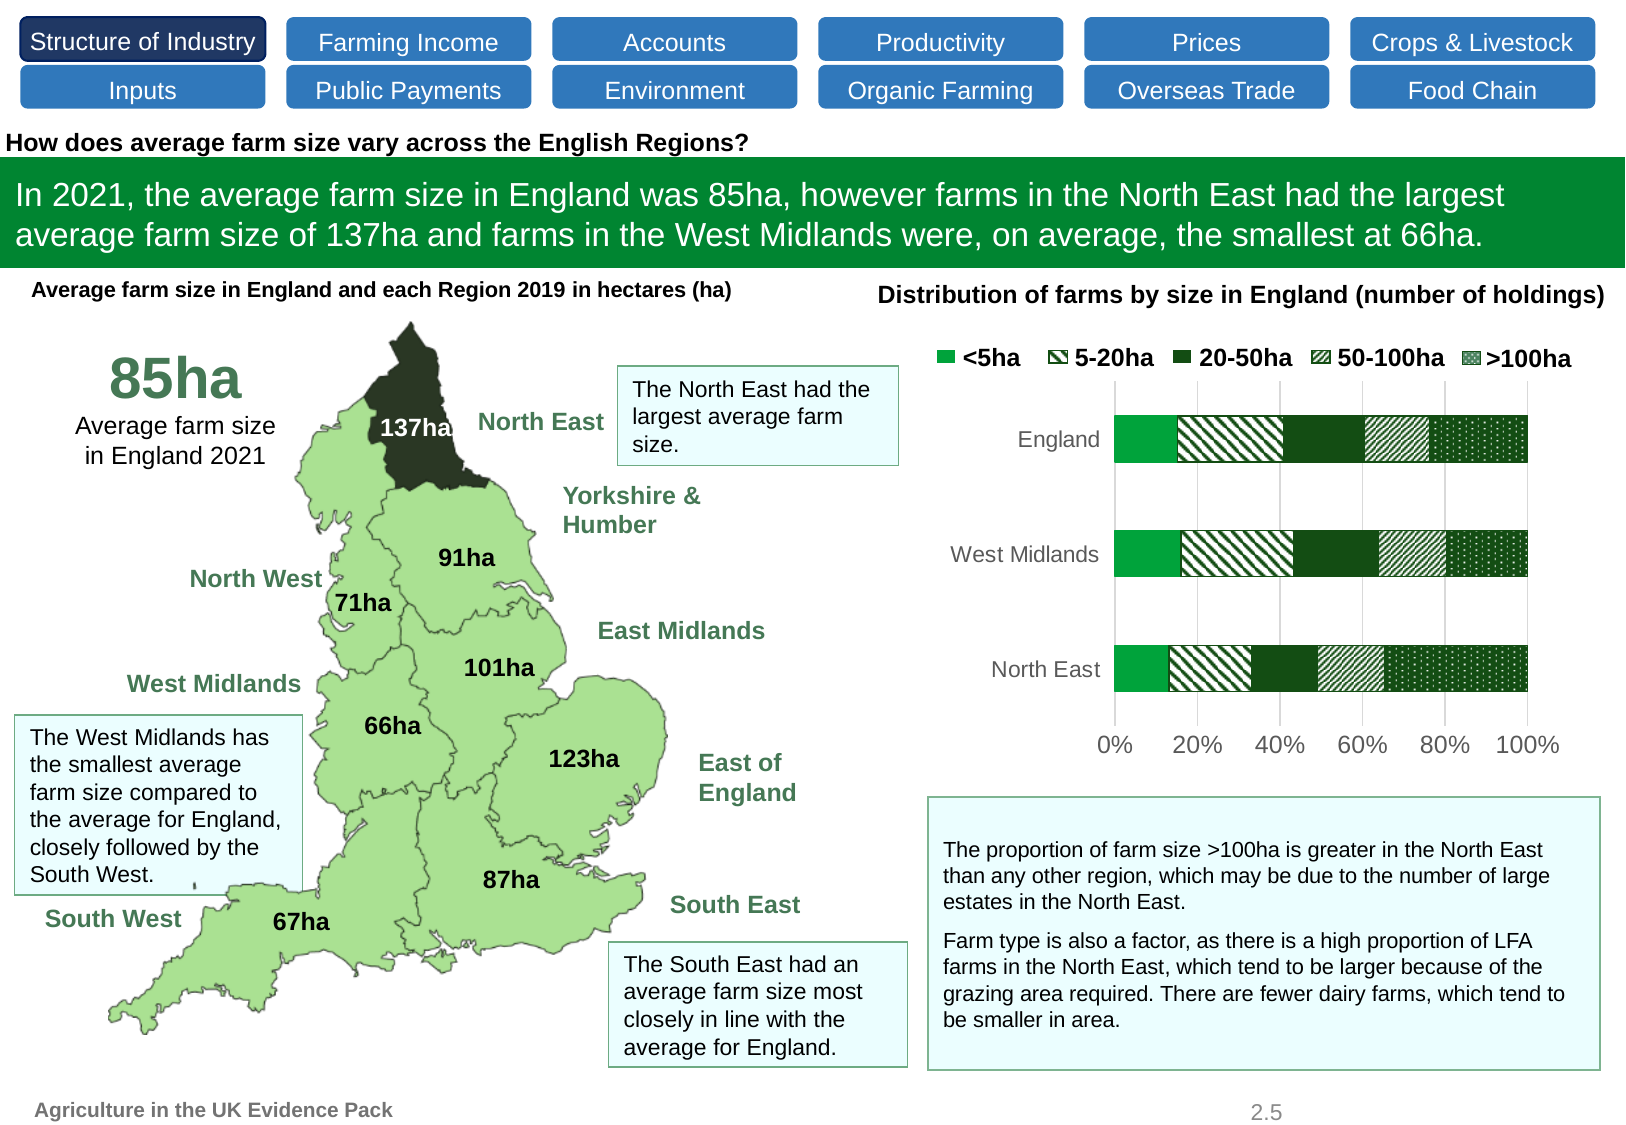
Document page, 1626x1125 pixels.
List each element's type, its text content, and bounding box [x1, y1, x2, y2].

picture [108, 321, 668, 1035]
text_box >100ha [1486, 343, 1572, 373]
text_box Accounts [552, 17, 798, 61]
text_box How does average farm size vary across the English Regions? [0, 118, 771, 157]
text_box 5-20ha [1075, 341, 1155, 372]
text_box Environment [552, 64, 798, 109]
text_box South West [29, 895, 292, 941]
text_box East Midlands [582, 607, 845, 653]
chart [937, 373, 1573, 767]
text_box The proportion of farm size >100ha is greater in the North East than any other region, which may be due to the number of large estates in the North East. Farm type is also a factor, as there is a high proportion of LFA farms in the North East, which tend to be larger because of the grazing area required. There are fewer dairy farms, which tend to be smaller in area. [928, 796, 1600, 1071]
text_box 20-50ha [1199, 341, 1293, 372]
text_box 71ha [319, 579, 499, 625]
text_box Agriculture in the UK Evidence Pack [34, 1097, 393, 1122]
text_box Overseas Trade [1084, 64, 1330, 109]
text_box 123ha [533, 735, 713, 781]
text_box [1462, 351, 1480, 364]
text_box 50-100ha [1338, 341, 1445, 372]
text_box The West Midlands has the smallest average farm size compared to the average for England, closely followed by the South West. [15, 715, 108, 895]
text_box Productivity [818, 17, 1064, 61]
text_box 87ha [467, 856, 647, 902]
text_box Crops & Livestock [1350, 17, 1596, 61]
text_box 137ha [365, 404, 544, 450]
text_box Yorkshire & Humber [547, 471, 810, 548]
text_box The North East had the largest average farm size. [668, 365, 899, 466]
text_box South East [654, 880, 928, 926]
text_box [1312, 350, 1330, 363]
text_box Prices [1084, 17, 1330, 61]
text_box Average farm size in England and each Region 2019 in hectares (ha) [0, 268, 1071, 309]
text_box 91ha [423, 534, 602, 580]
text_box 66ha [349, 702, 528, 748]
text_box 67ha [257, 897, 437, 944]
text_box Organic Farming [818, 64, 1064, 109]
text_box North West [174, 555, 437, 601]
text_box [937, 350, 955, 363]
text_box Distribution of farms by size in England (number of holdings) [862, 271, 1625, 317]
text_box Structure of Industry [20, 17, 266, 61]
text_box [1049, 350, 1067, 363]
text_box <5ha [963, 341, 1021, 372]
text_box [1173, 350, 1191, 363]
text_box 85ha Average farm size in England 2021 [60, 332, 108, 577]
text_box West Midlands [111, 660, 374, 706]
text_box Food Chain [1350, 64, 1596, 109]
text_box North East [462, 398, 814, 444]
text_box The South East had an average farm size most closely in line with the average for England. [609, 942, 907, 1067]
text_box East of England [683, 738, 985, 815]
text_box 2.5 [1235, 1081, 1602, 1125]
text_box Farming Income [286, 17, 532, 61]
text_box 101ha [449, 644, 628, 690]
text_box In 2021, the average farm size in England was 85ha, however farms in the North East had the largest average farm size of 137ha and farms in the West Midlands were, on average, the smallest at 66ha. [0, 157, 1625, 268]
text_box Public Payments [286, 64, 532, 109]
text_box Inputs [20, 64, 266, 109]
